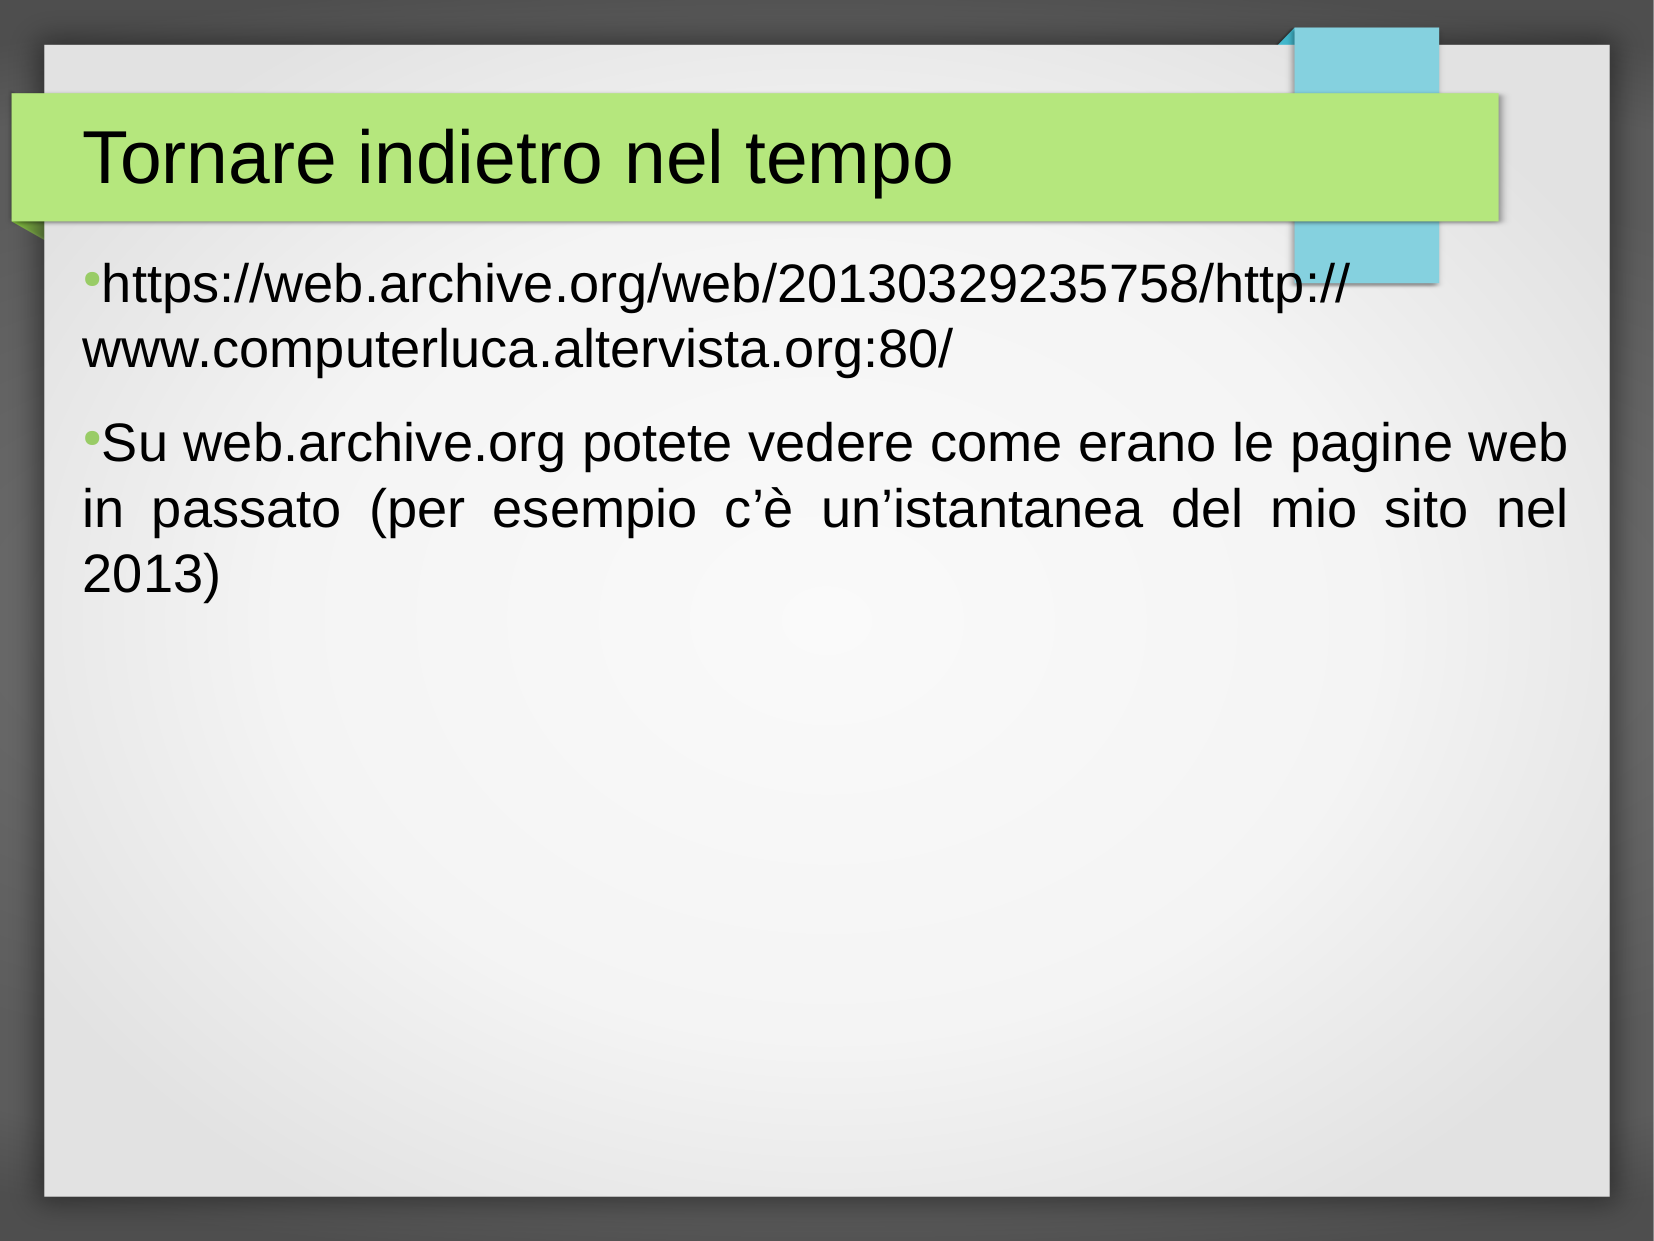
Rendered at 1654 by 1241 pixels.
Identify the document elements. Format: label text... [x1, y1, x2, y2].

title Tornare indietro nel tempo [82, 94, 1264, 213]
picture [0, 0, 1654, 1241]
list https://web.archive.org/web/20130329235758/http://www.computerluca.altervista.org:80/ Su web.archive.org potete vedere come erano le pagine web in passato (per esempio c’è un’istantanea del mio sito nel 2013) [82, 248, 1571, 1182]
